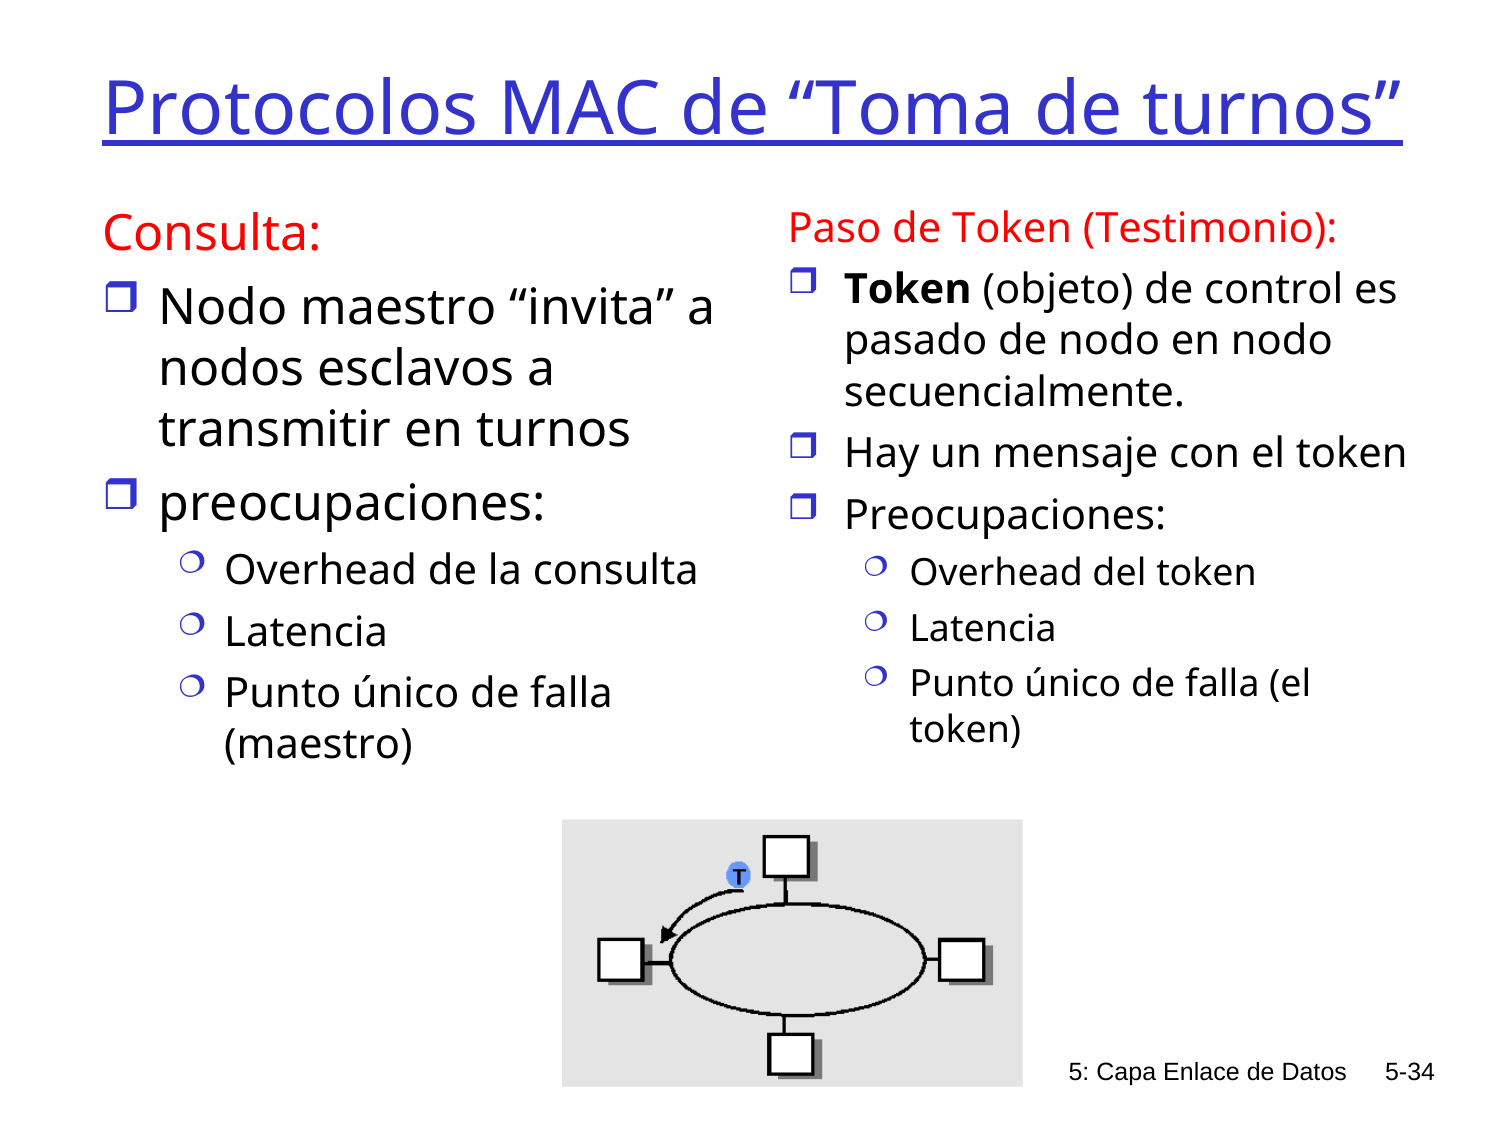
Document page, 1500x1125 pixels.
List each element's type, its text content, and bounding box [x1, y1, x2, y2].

list Paso de Token (Testimonio): Token (objeto) de control es pasado de nodo en nodo secuencialmente. Hay un mensaje con el token Preocupaciones: Overhead del token Latencia Punto único de falla (el token) [772, 193, 1426, 1027]
picture [562, 803, 1024, 1088]
title Protocolos MAC de “Toma de turnos” [87, 15, 1426, 196]
list Consulta: Nodo maestro “invita” a nodos esclavos a transmitir en turnos preocupaciones: Overhead de la consulta Latencia Punto único de falla (maestro) [87, 193, 741, 1027]
